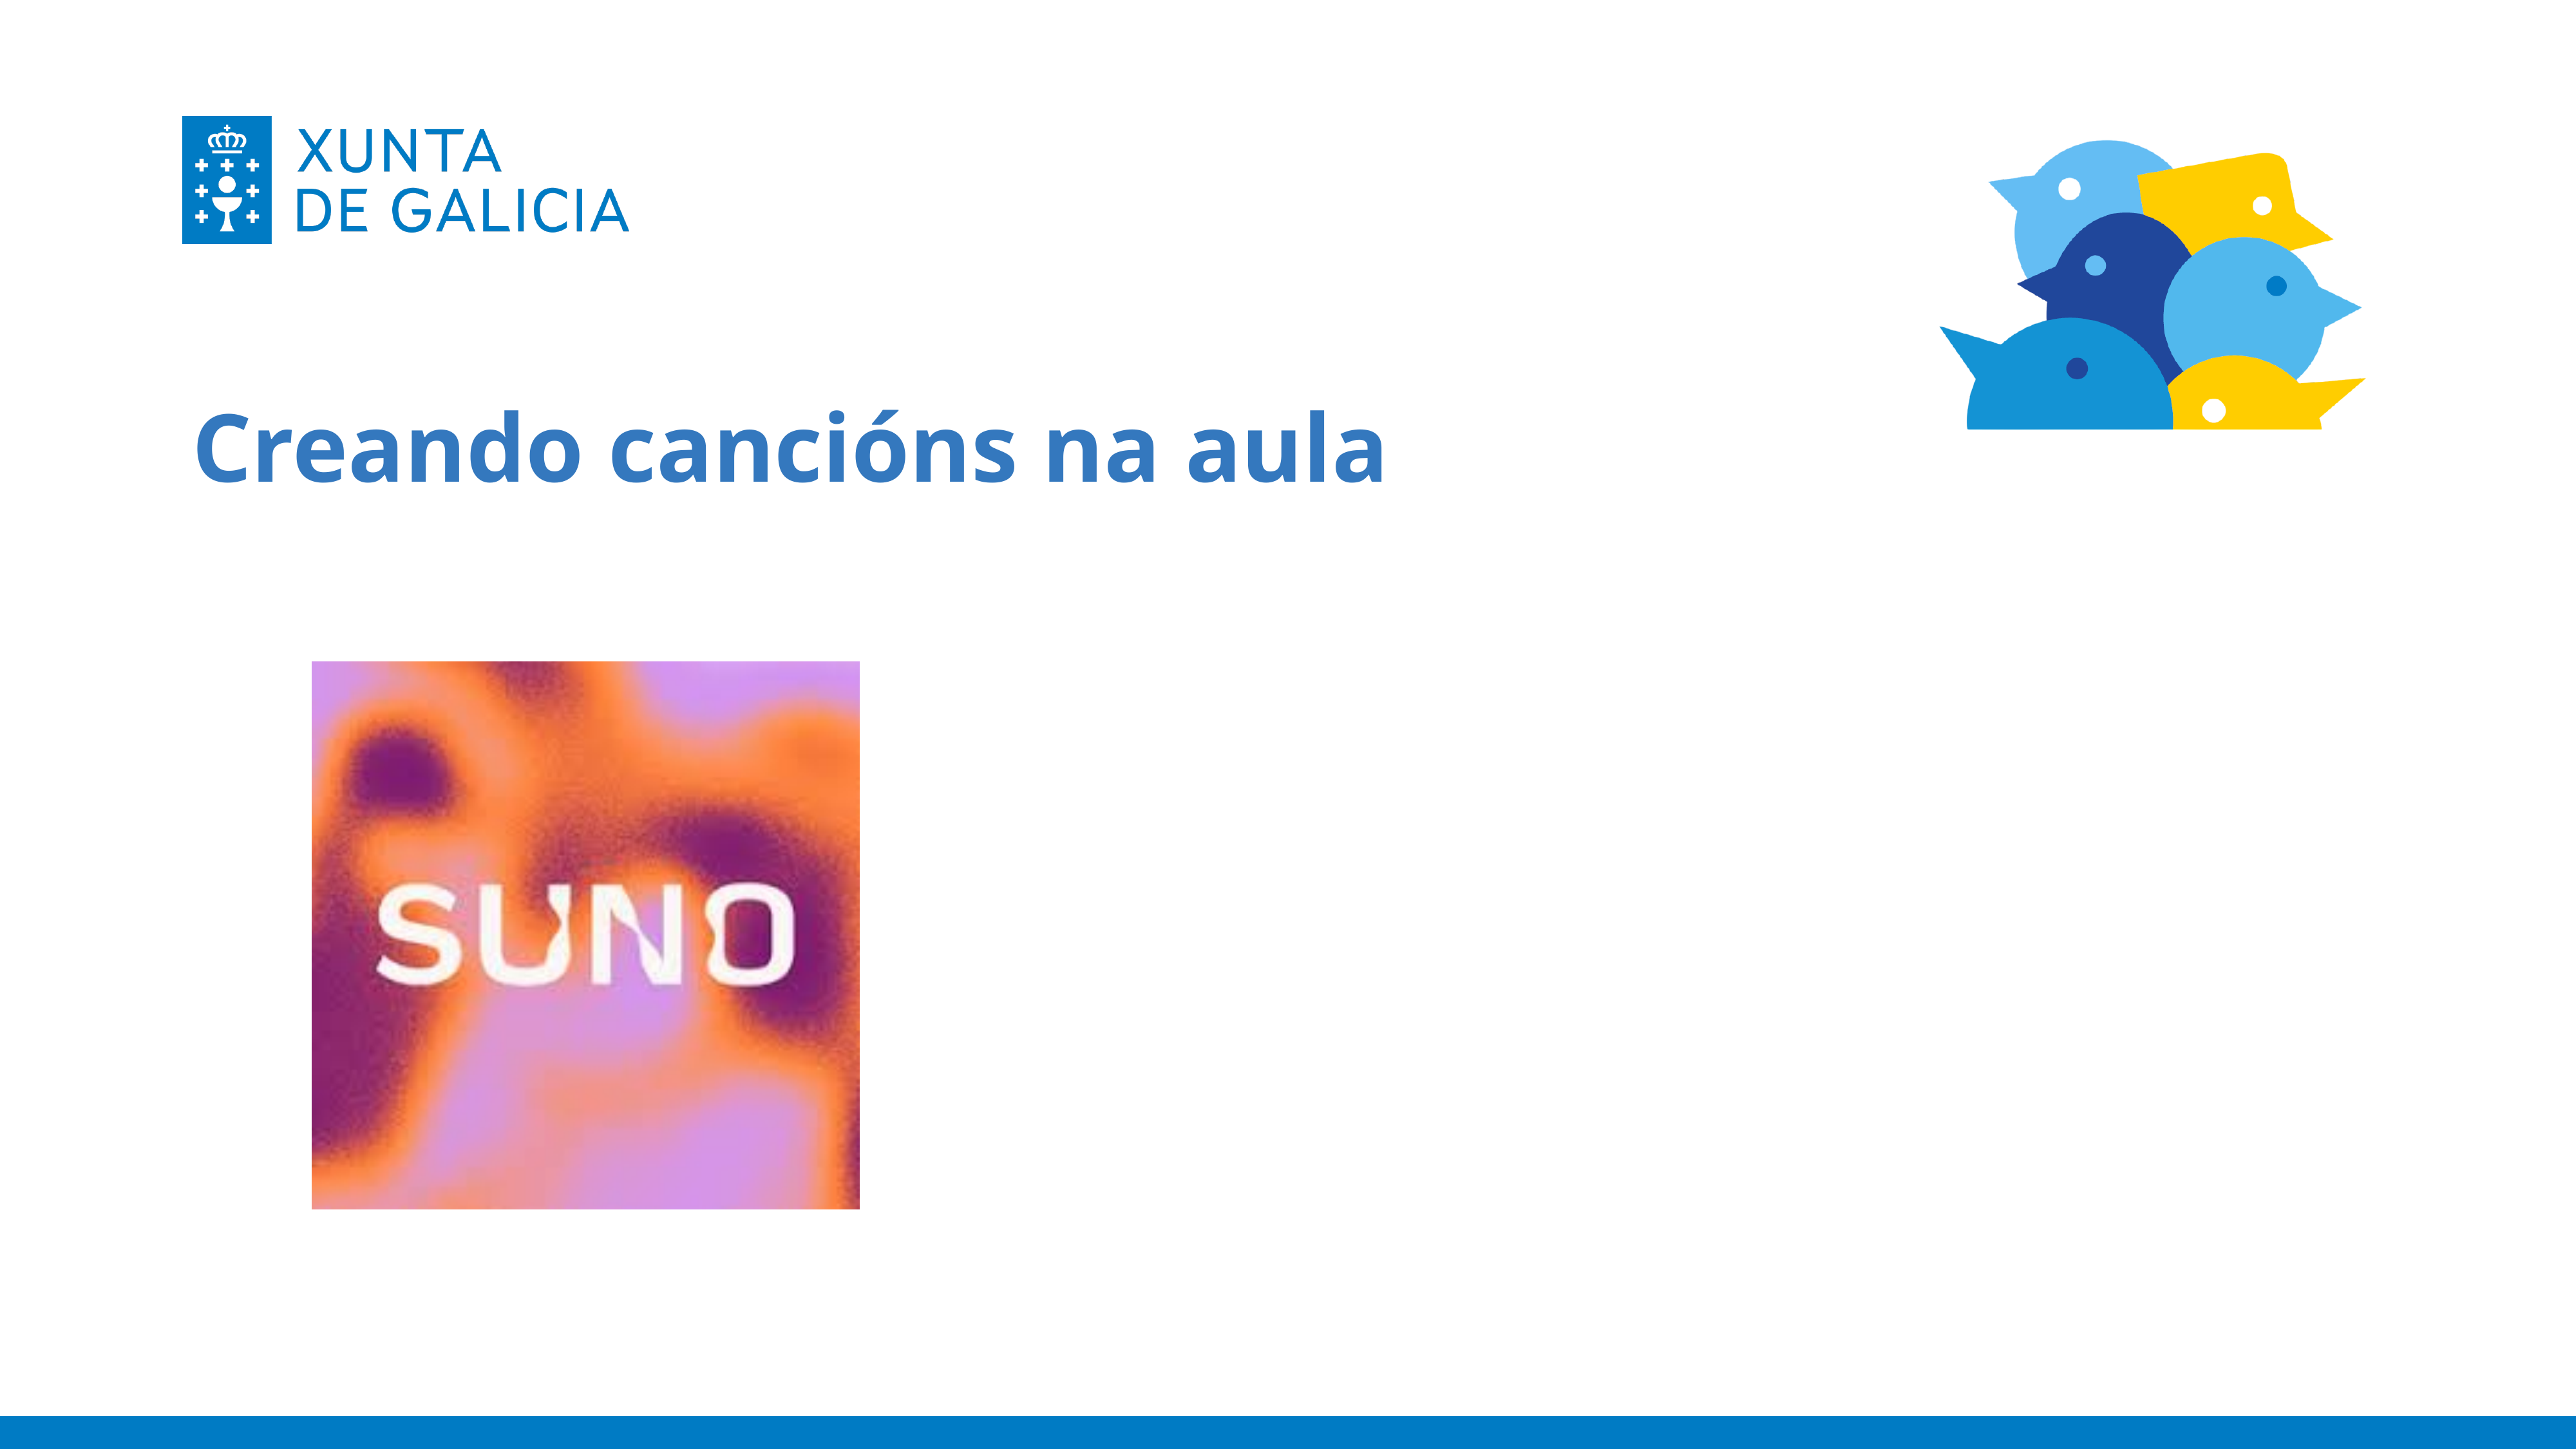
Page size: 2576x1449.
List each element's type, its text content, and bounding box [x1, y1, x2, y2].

text_box [0, 1416, 2576, 1449]
text_box Creando cancións na aula [182, 377, 1795, 784]
picture [182, 116, 629, 244]
picture [312, 661, 860, 1209]
picture [1902, 121, 2396, 433]
